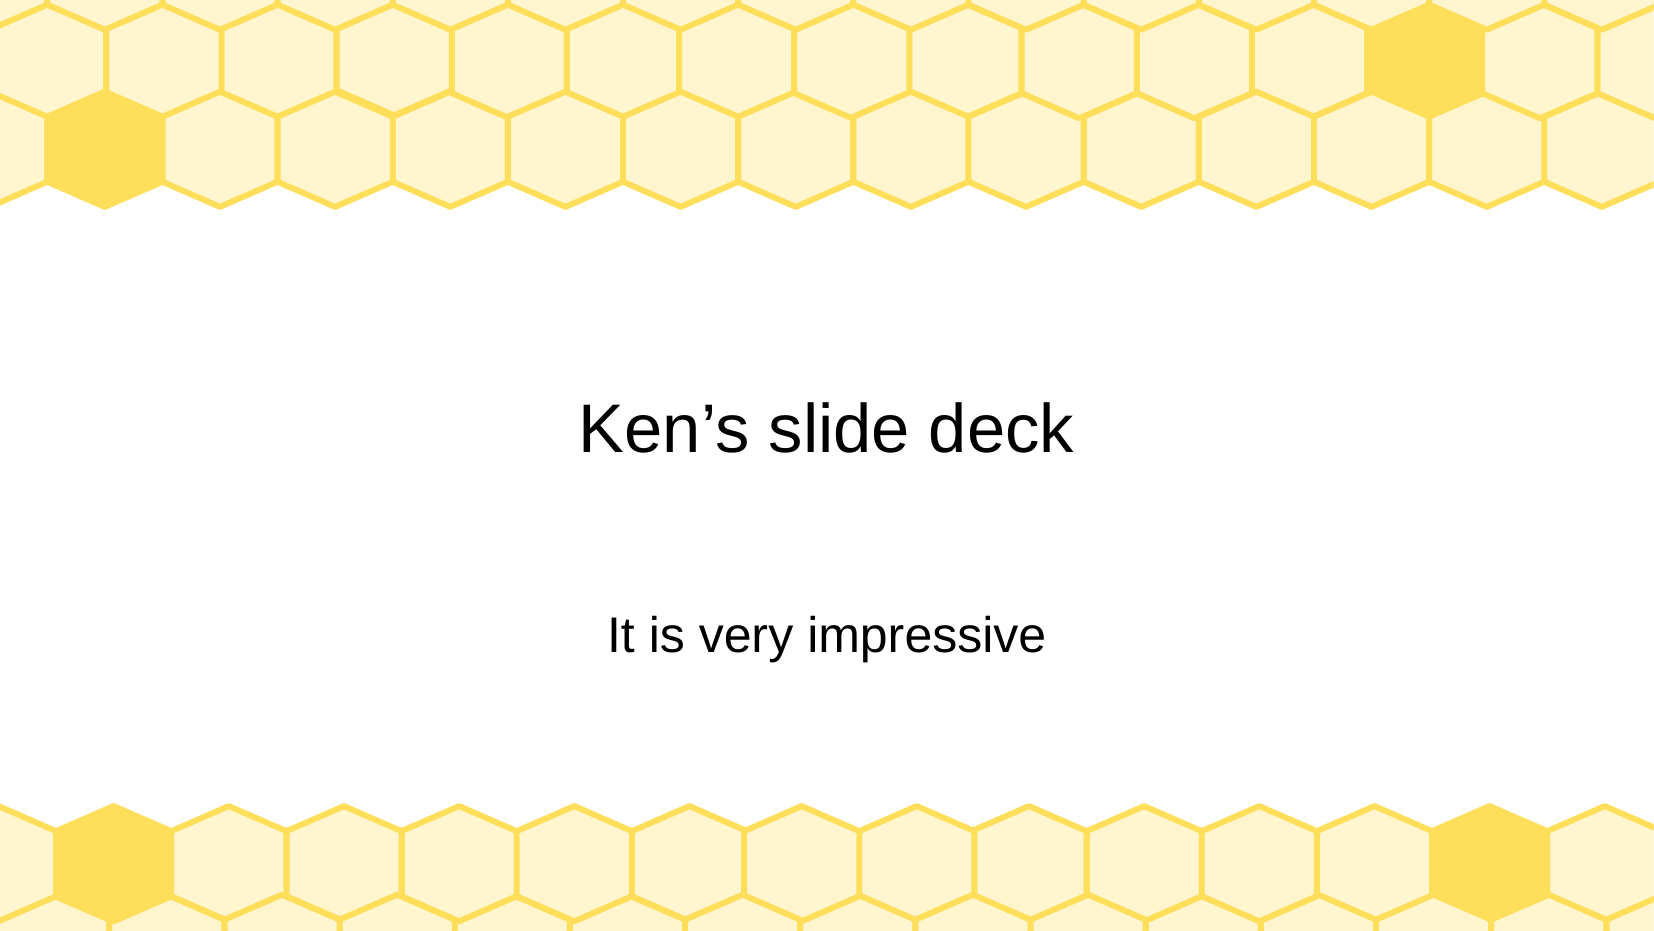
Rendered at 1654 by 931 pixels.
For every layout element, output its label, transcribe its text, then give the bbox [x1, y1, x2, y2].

title Ken’s slide deck [88, 324, 1565, 532]
subtitle It is very impressive [88, 561, 1565, 709]
